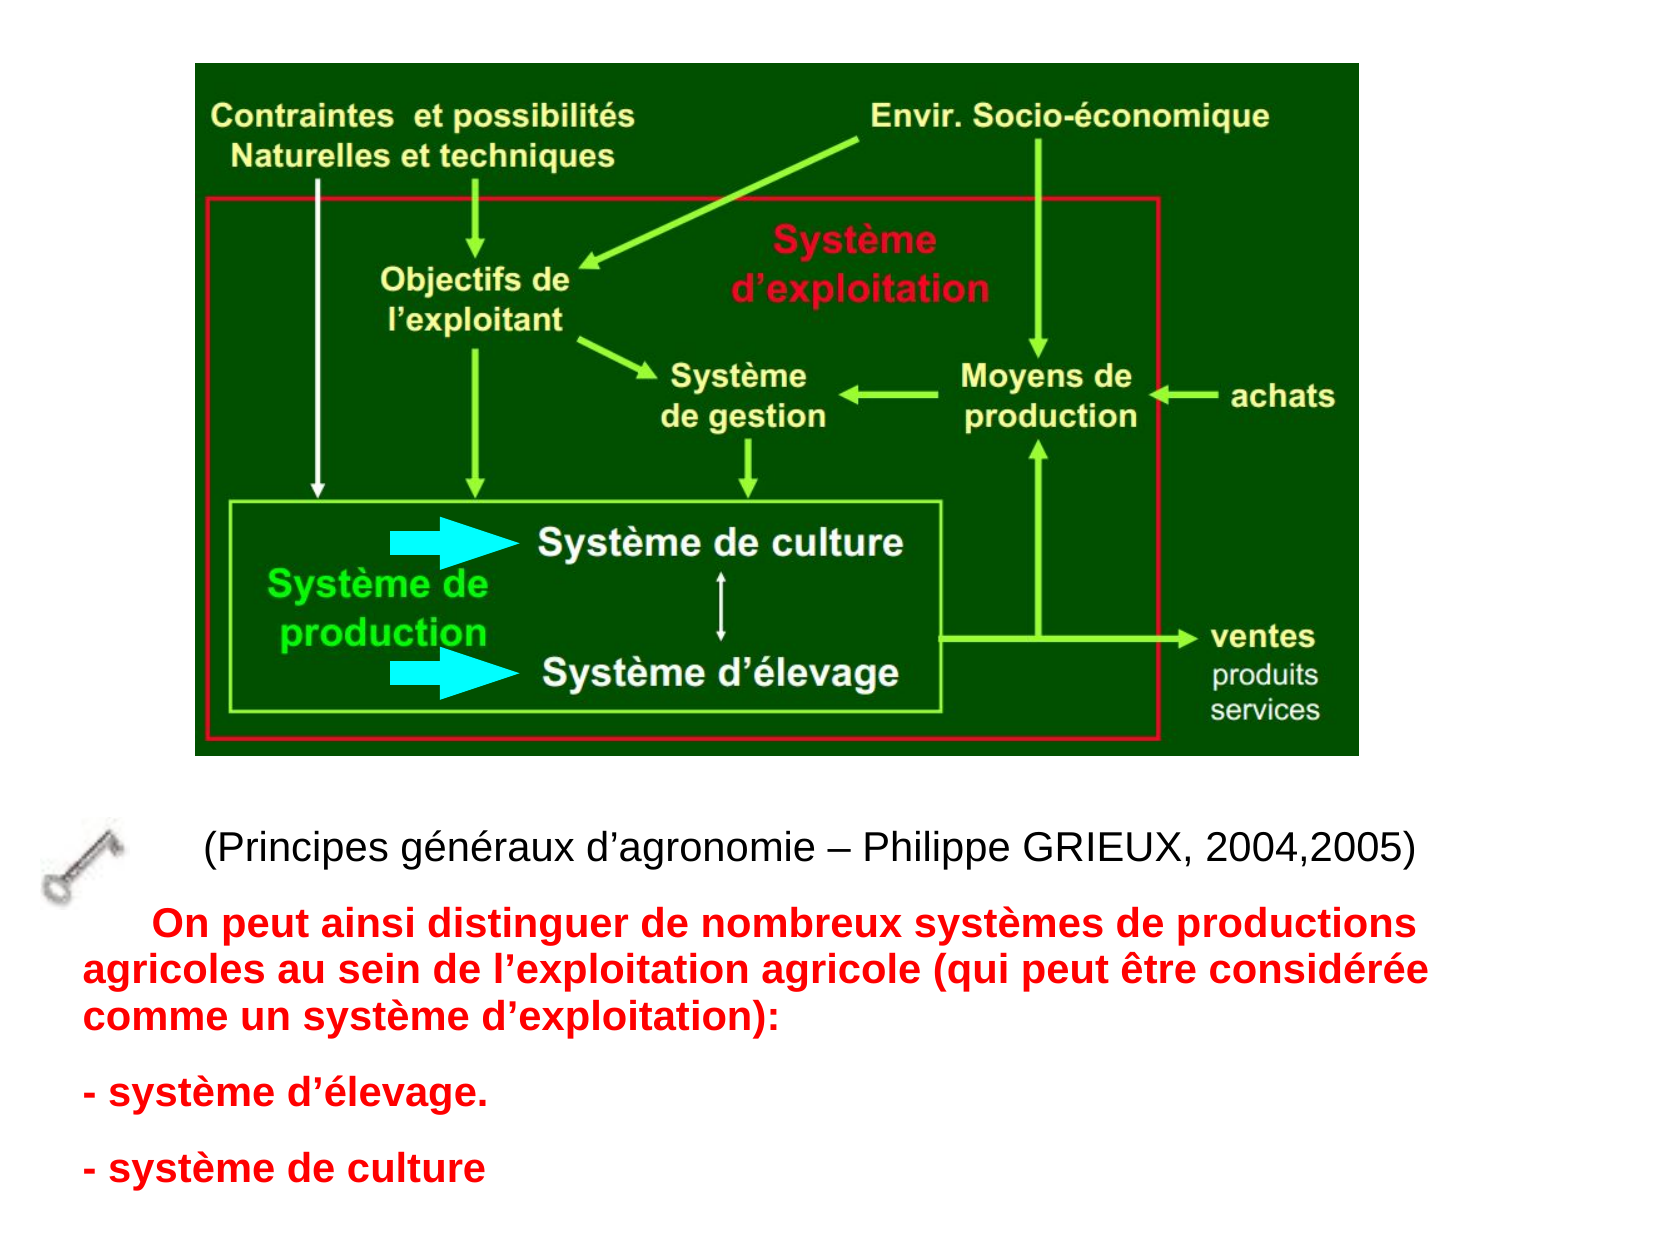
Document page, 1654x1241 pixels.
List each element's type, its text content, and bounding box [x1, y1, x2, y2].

picture [195, 63, 1359, 756]
list (Principes généraux d’agronomie – Philippe GRIEUX, 2004,2005) On peut ainsi distinguer de nombreux systèmes de productions agricoles au sein de l’exploitation agricole (qui peut être considérée comme un système d’exploitation): - système d’élevage. - système de culture [82, 35, 1538, 1193]
picture [40, 817, 130, 910]
